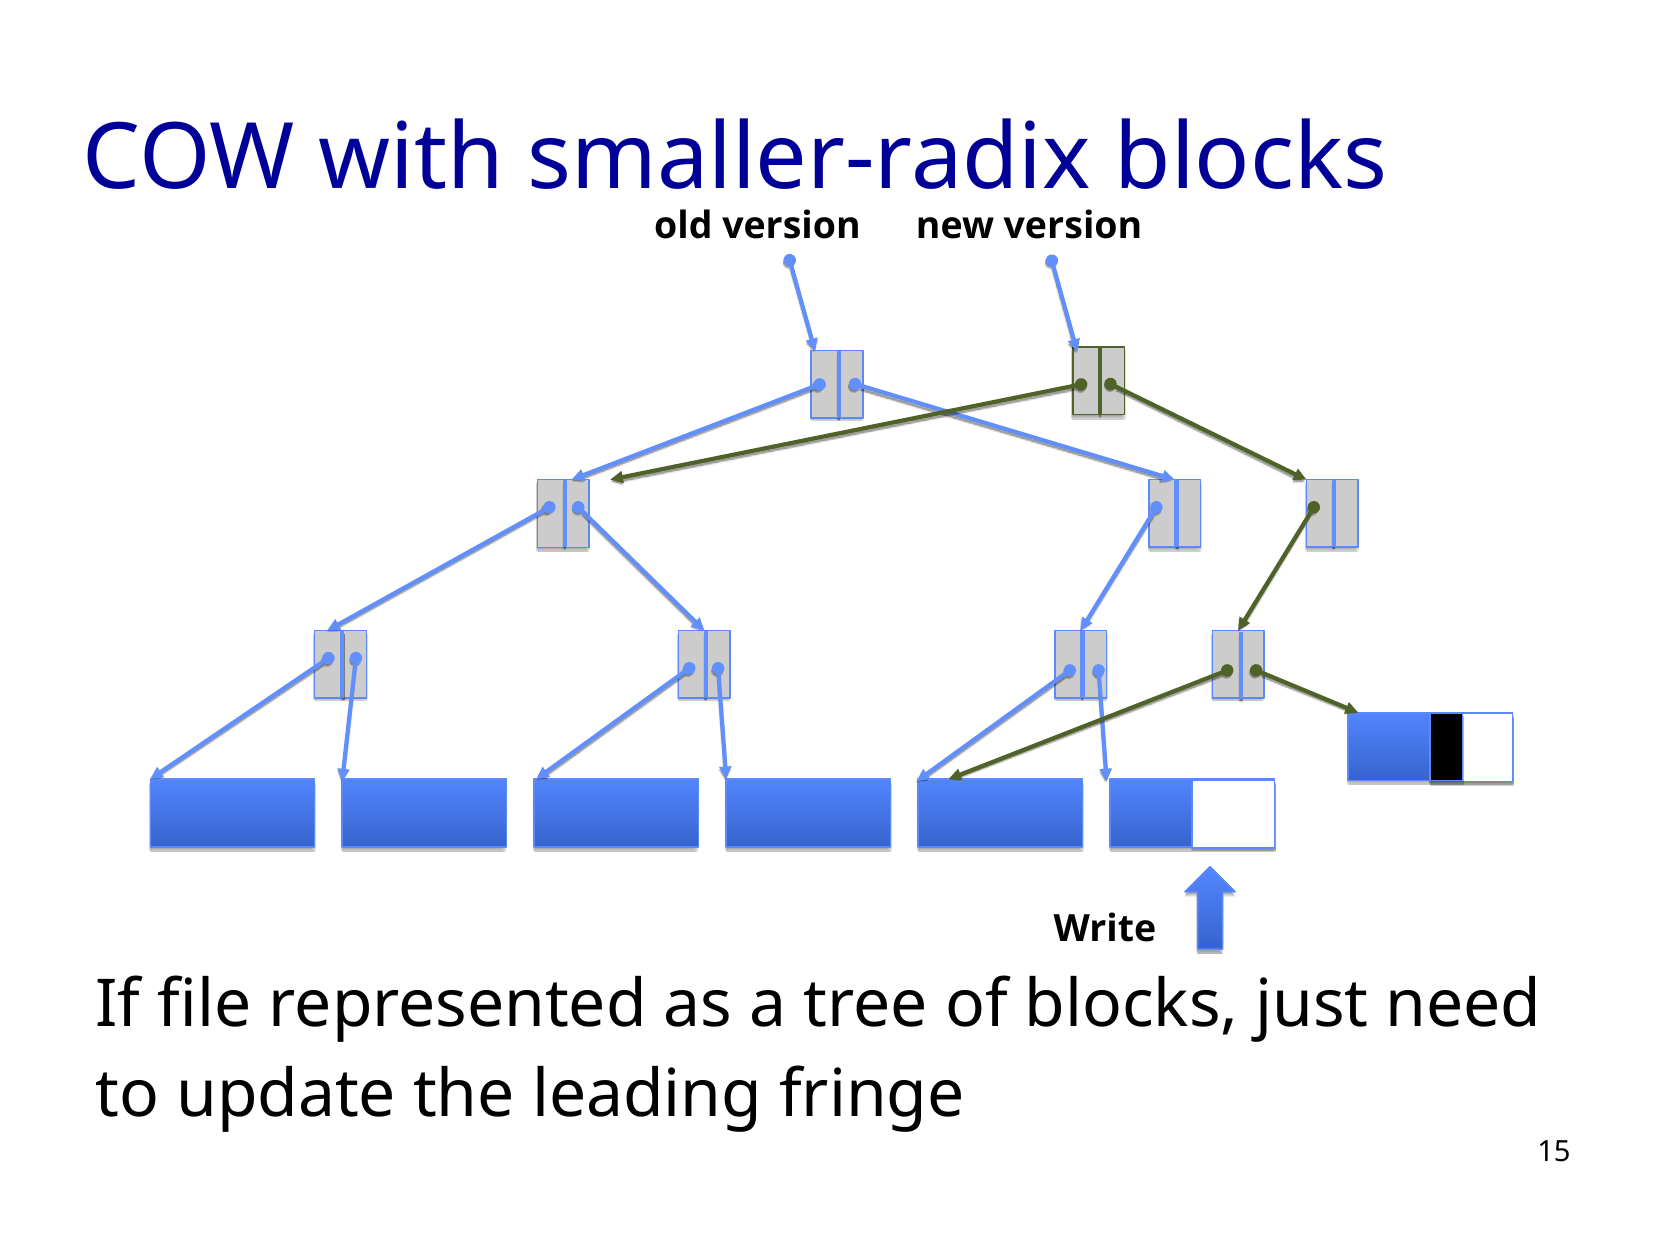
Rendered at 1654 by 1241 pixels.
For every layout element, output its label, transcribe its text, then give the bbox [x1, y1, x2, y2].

text_box [582, 515, 590, 523]
text_box [537, 479, 566, 548]
text_box [1110, 779, 1275, 848]
list If file represented as a tree of blocks, just need to update the leading fringe [60, 956, 1571, 1137]
text_box [1347, 712, 1513, 782]
text_box [1175, 479, 1201, 548]
text_box [1306, 479, 1335, 548]
text_box [1212, 630, 1265, 699]
text_box [1148, 479, 1174, 548]
text_box [918, 779, 1083, 847]
text_box new version [901, 193, 1158, 254]
text_box [1336, 479, 1359, 548]
text_box [811, 350, 840, 419]
text_box [567, 479, 590, 548]
text_box [708, 630, 731, 699]
text_box [341, 630, 367, 699]
text_box [1072, 346, 1101, 415]
text_box [678, 630, 704, 699]
text_box [1102, 346, 1125, 415]
text_box [841, 350, 863, 419]
text_box [1054, 630, 1080, 699]
text_box [342, 779, 507, 847]
text_box [150, 779, 315, 847]
text_box Write [1038, 896, 1182, 957]
text_box [726, 779, 891, 847]
text_box old version [639, 193, 876, 254]
title COW with smaller-radix blocks [82, 49, 1571, 257]
text_box [1185, 866, 1236, 950]
text_box [534, 779, 699, 847]
text_box [1084, 630, 1107, 699]
text_box [314, 630, 340, 699]
